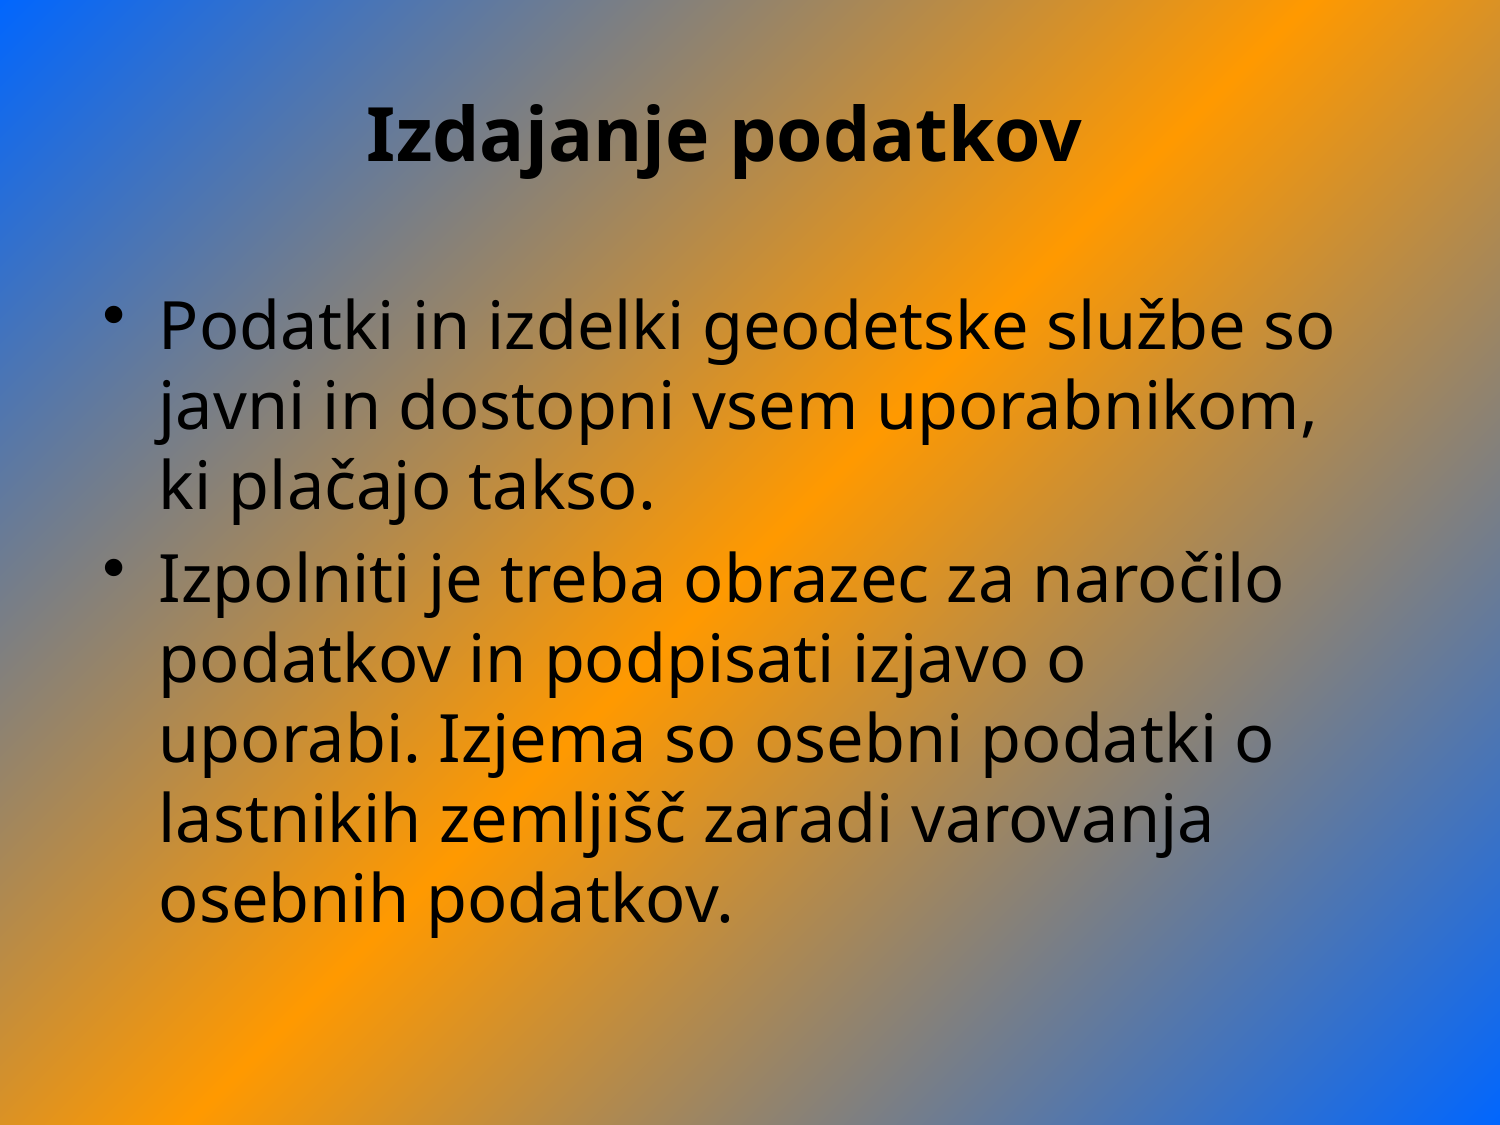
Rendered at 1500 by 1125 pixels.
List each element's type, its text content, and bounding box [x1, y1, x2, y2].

title Izdajanje podatkov [87, 37, 1363, 225]
list Podatki in izdelki geodetske službe so javni in dostopni vsem uporabnikom, ki plačajo takso. Izpolniti je treba obrazec za naročilo podatkov in podpisati izjavo o uporabi. Izjema so osebni podatki o lastnikih zemljišč zaradi varovanja osebnih podatkov. [87, 275, 1363, 950]
